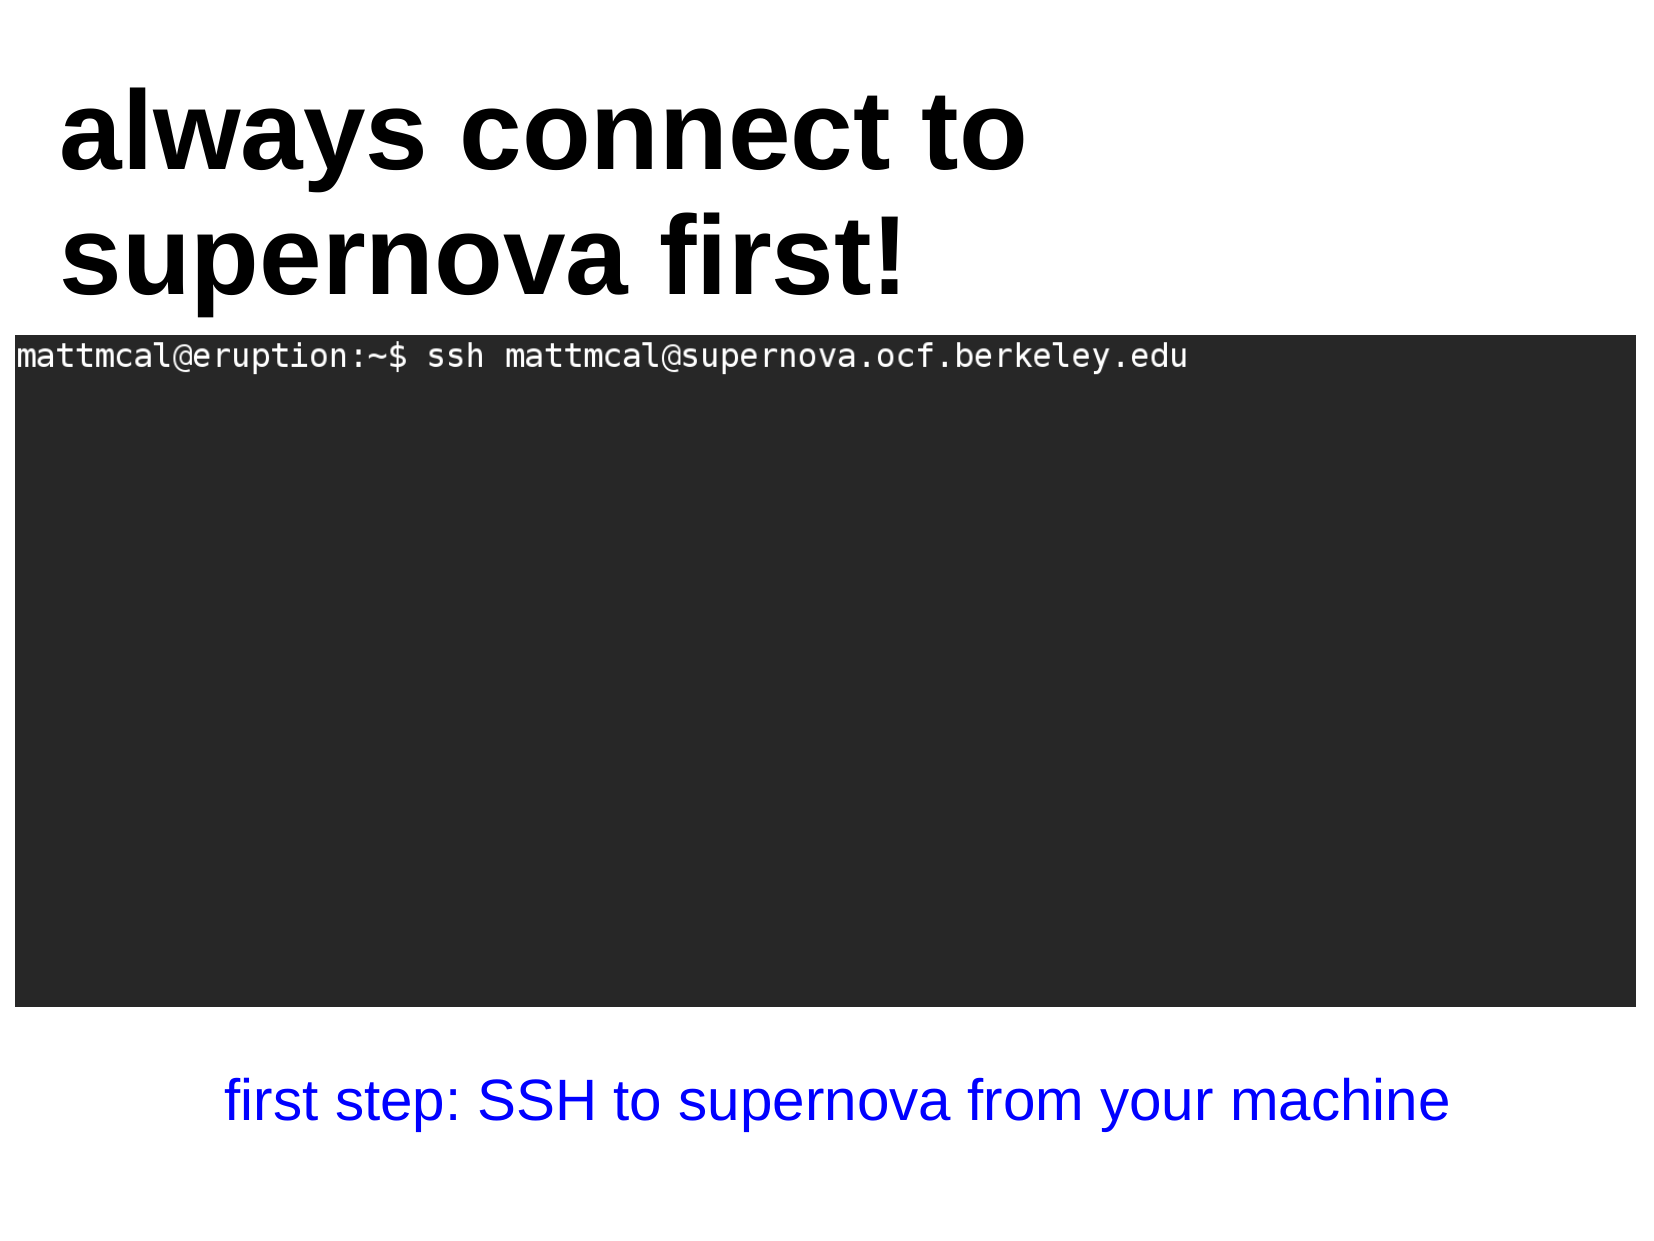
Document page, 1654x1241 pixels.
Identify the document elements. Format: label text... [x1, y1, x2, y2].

text_box always connect to supernova first! [45, 60, 1546, 327]
picture [15, 335, 1636, 1007]
text_box first step: SSH to supernova from your machine [210, 1060, 1471, 1206]
